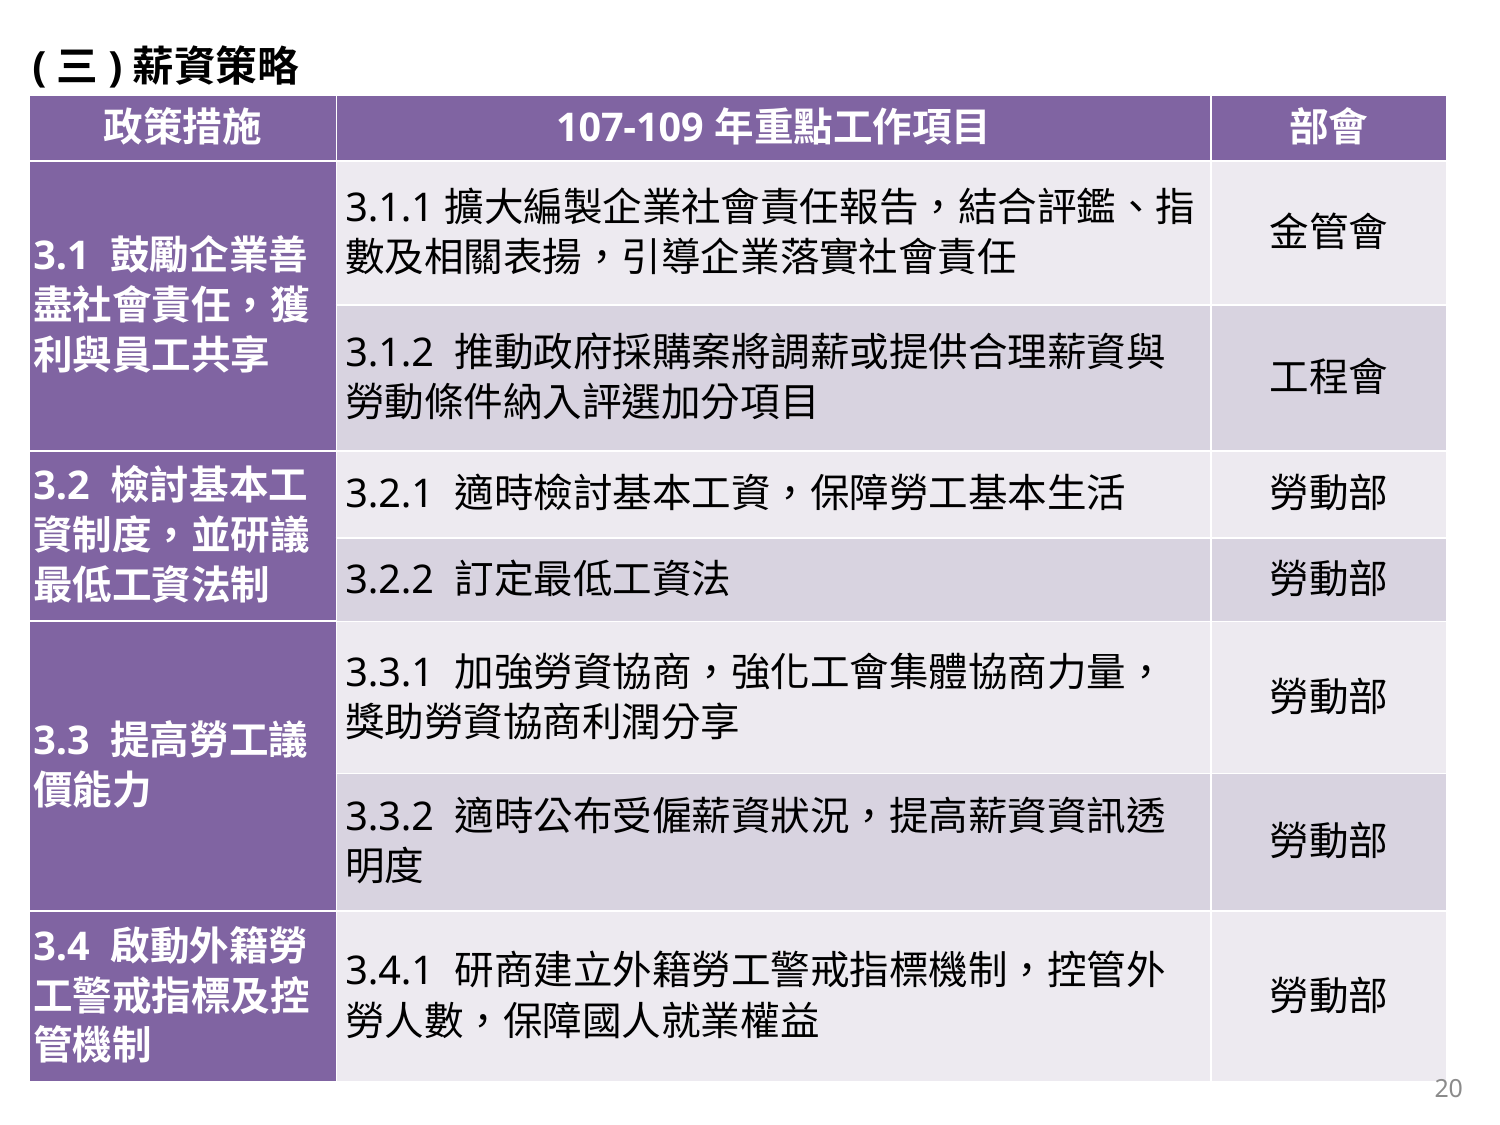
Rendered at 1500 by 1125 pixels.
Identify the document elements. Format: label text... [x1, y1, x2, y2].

table_cell 金管會 [1212, 162, 1446, 304]
table_cell 3.1.2 推動政府採購案將調薪或提供合理薪資與勞動條件納入評選加分項目 [337, 306, 1210, 450]
table_header 107-109年重點工作項目 [337, 96, 1210, 160]
table_cell 3.2.1 適時檢討基本工資，保障勞工基本生活 [337, 452, 1210, 537]
table_cell 勞動部 [1212, 539, 1446, 621]
table_cell 3.4 啟動外籍勞工警戒指標及控管機制 [30, 912, 336, 1081]
table_cell 工程會 [1212, 306, 1446, 450]
table_cell 3.4.1 研商建立外籍勞工警戒指標機制，控管外勞人數，保障國人就業權益 [337, 912, 1210, 1081]
table_cell 3.1.1擴大編製企業社會責任報告，結合評鑑、指數及相關表揚，引導企業落實社會責任 [337, 162, 1210, 304]
table_cell 勞動部 [1212, 912, 1446, 1059]
slide_number <編號> [1128, 1059, 1478, 1120]
table_cell 勞動部 [1212, 774, 1446, 910]
table_cell 勞動部 [1212, 622, 1446, 773]
table_header 政策措施 [30, 98, 336, 160]
table_cell 3.3.2 適時公布受僱薪資狀況，提高薪資資訊透明度 [337, 774, 1210, 910]
table_cell 3.3 提高勞工議價能力 [30, 622, 336, 910]
table_header 部會 [1212, 96, 1446, 160]
table_cell 3.3.1 加強勞資協商，強化工會集體協商力量，獎助勞資協商利潤分享 [337, 622, 1210, 773]
table_cell 3.2.2 訂定最低工資法 [337, 539, 1210, 621]
text_box (三)薪資策略 [17, 9, 483, 98]
table_cell 勞動部 [1212, 452, 1446, 537]
table_cell 3.2 檢討基本工資制度，並研議最低工資法制 [30, 452, 336, 620]
table_cell 3.1 鼓勵企業善盡社會責任，獲利與員工共享 [30, 162, 336, 450]
